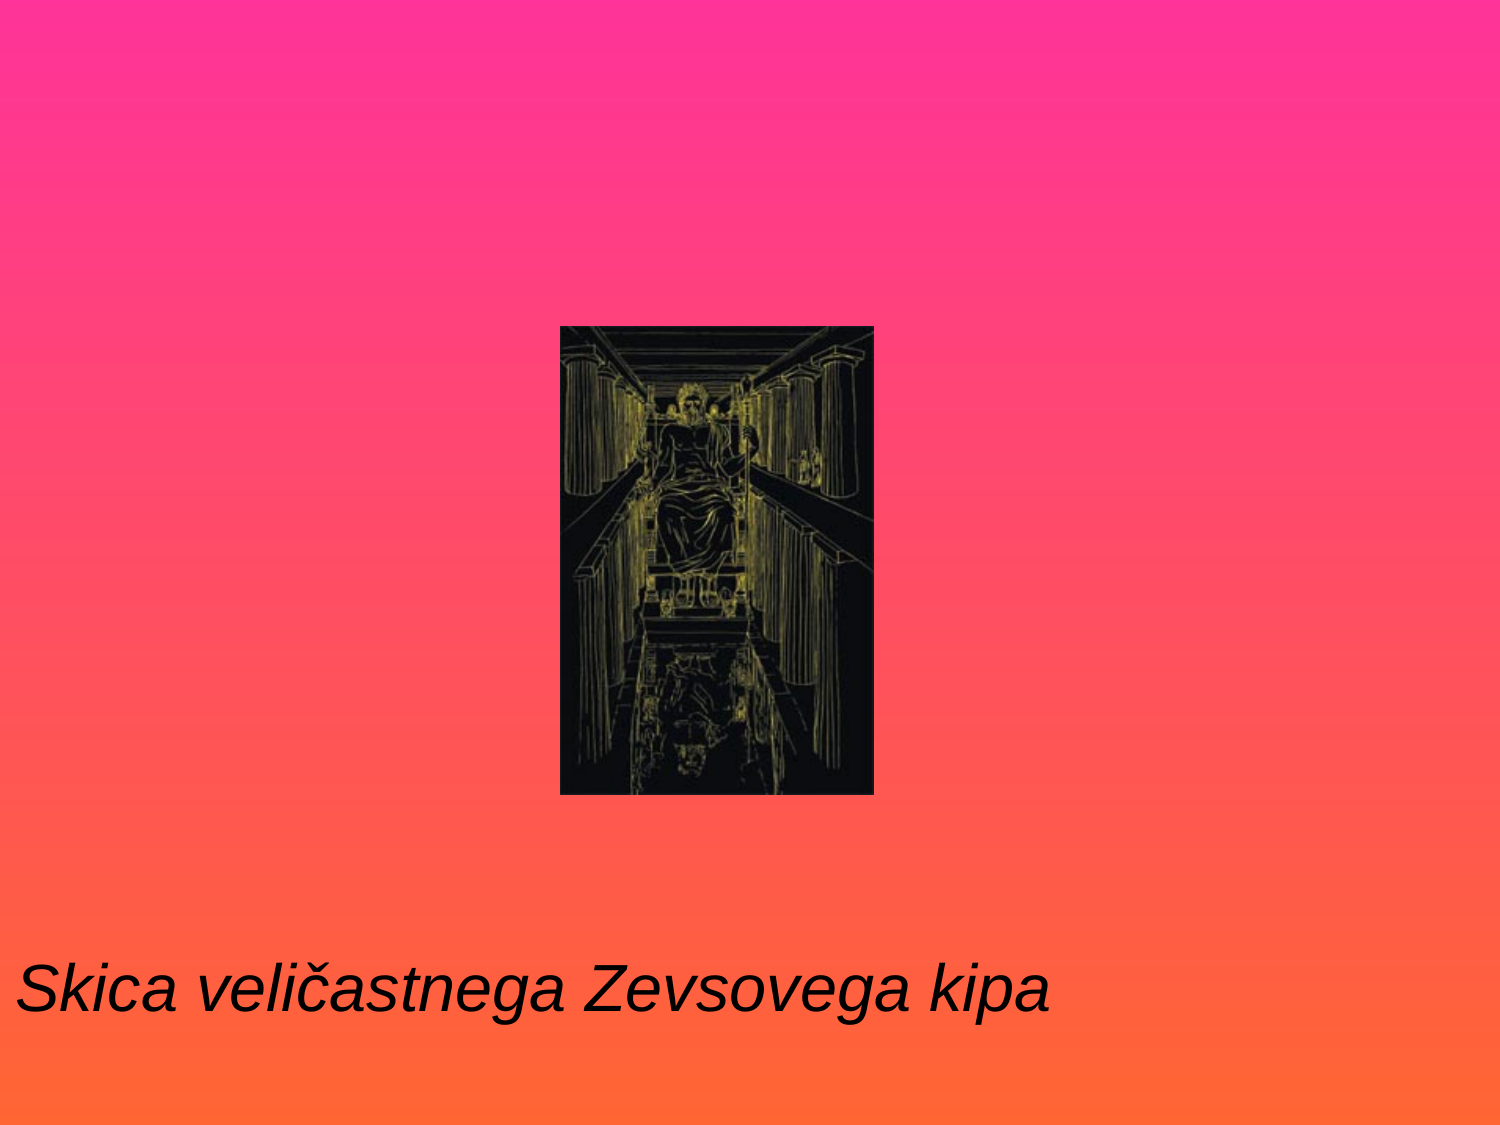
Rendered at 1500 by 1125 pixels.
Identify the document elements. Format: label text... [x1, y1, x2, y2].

picture [560, 326, 874, 796]
list Skica veličastnega Zevsovega kipa [0, 0, 1500, 1125]
